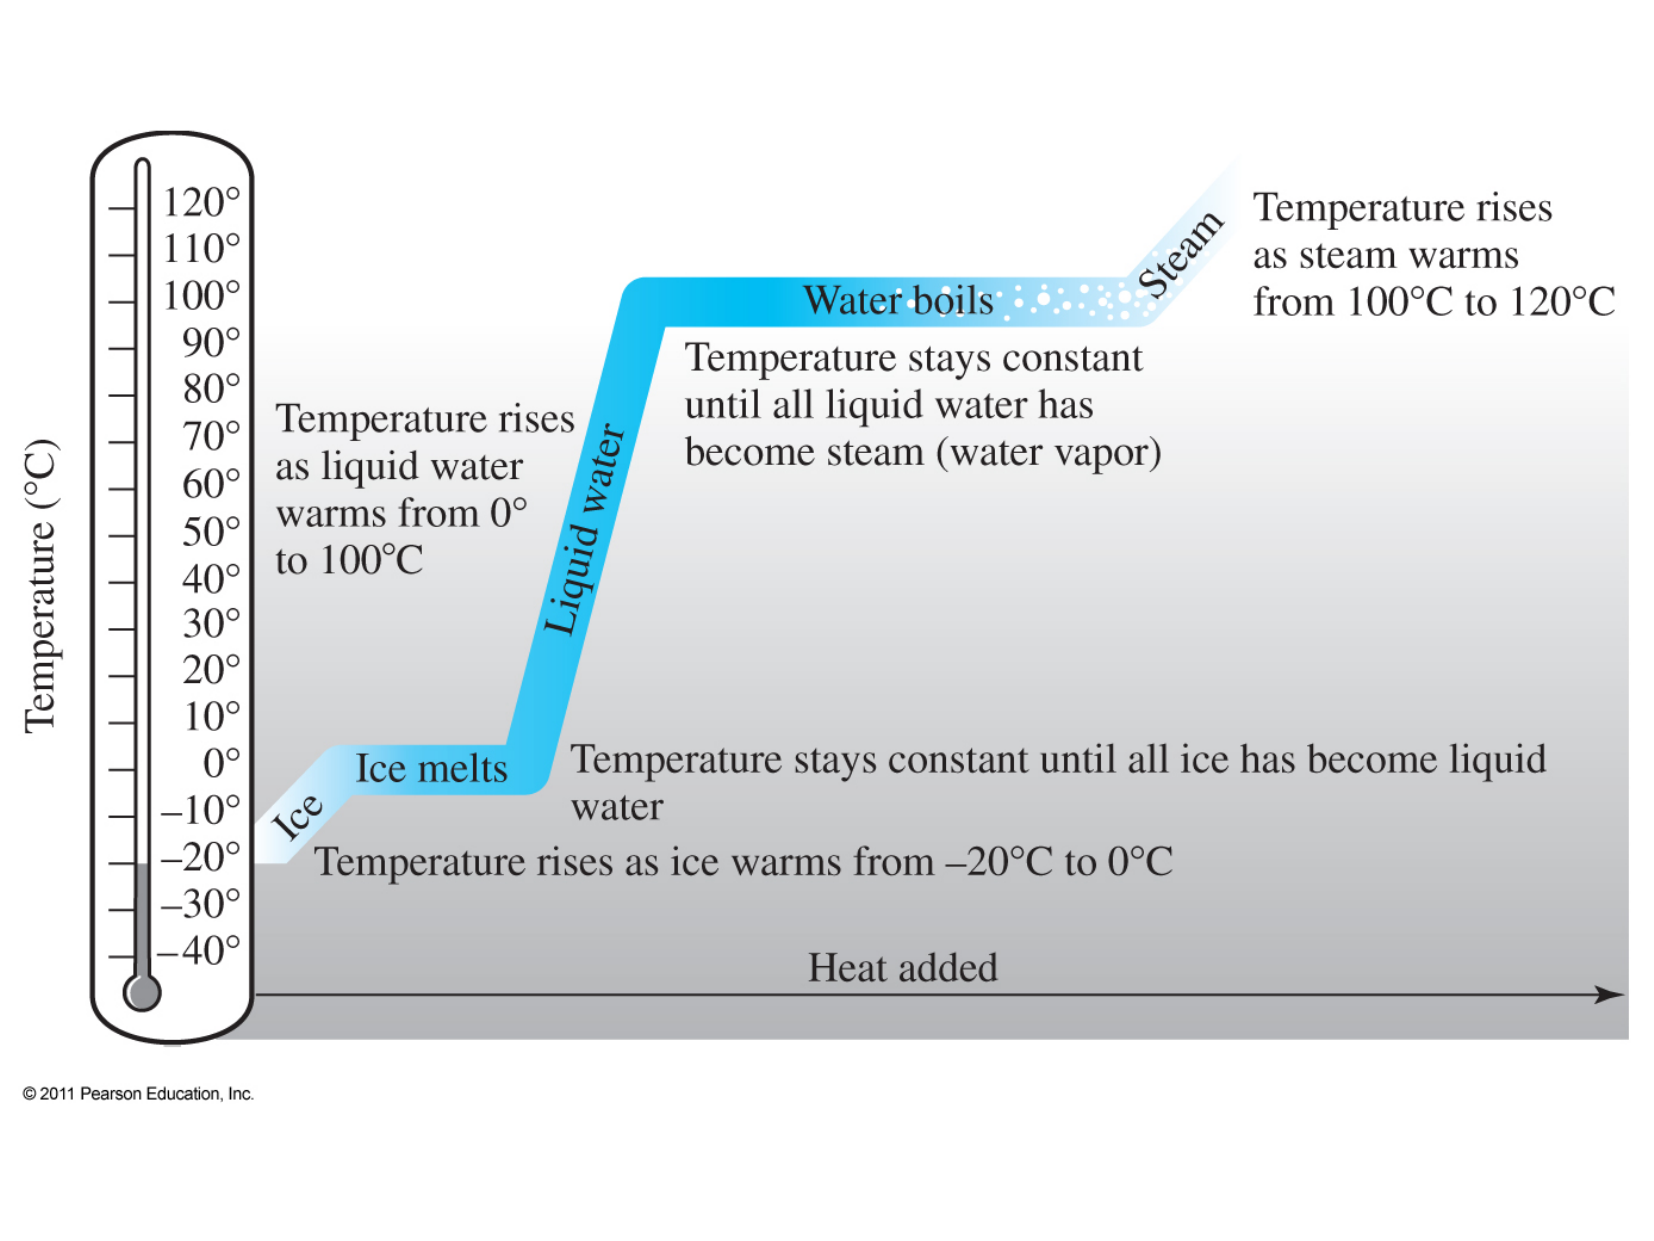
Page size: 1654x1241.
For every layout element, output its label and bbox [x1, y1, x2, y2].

picture [0, 101, 1654, 1139]
